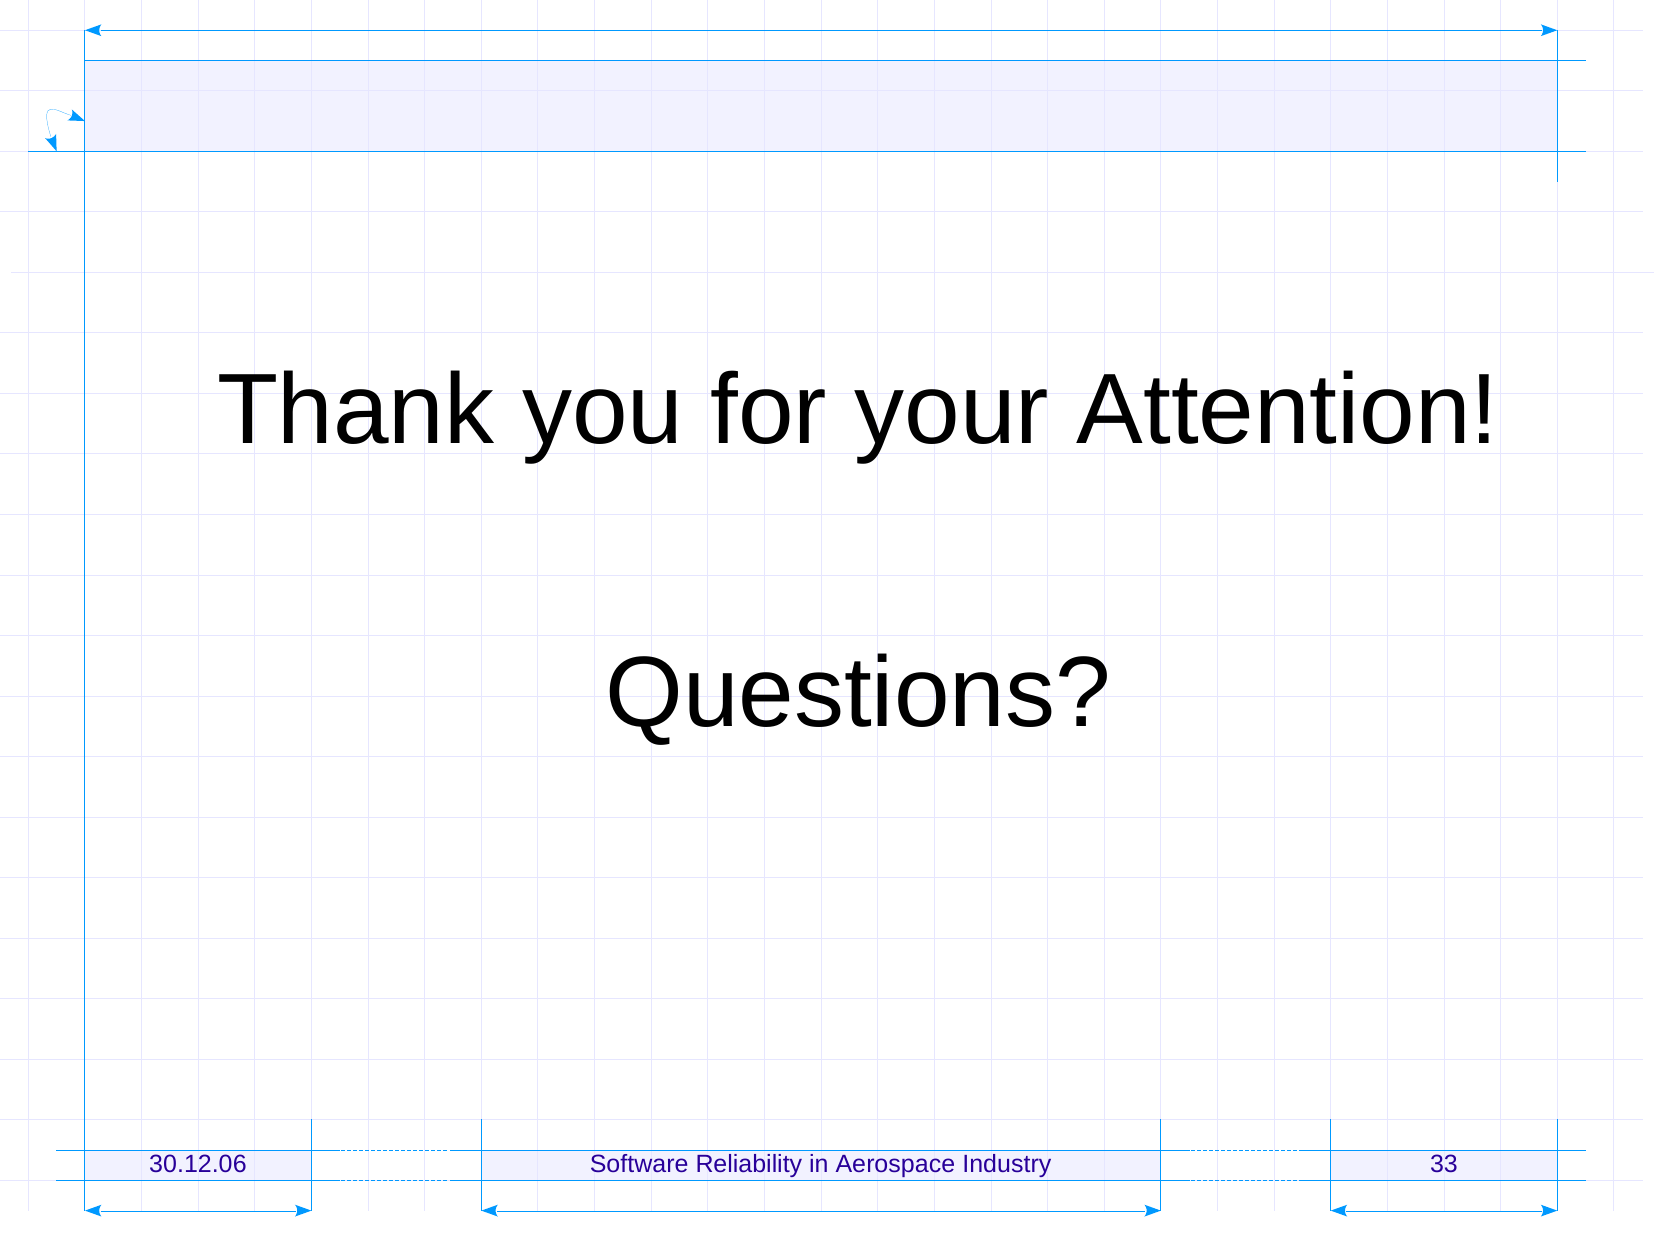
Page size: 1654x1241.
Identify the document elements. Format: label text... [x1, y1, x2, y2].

list Thank you for your Attention! Questions? [141, 211, 1558, 1120]
